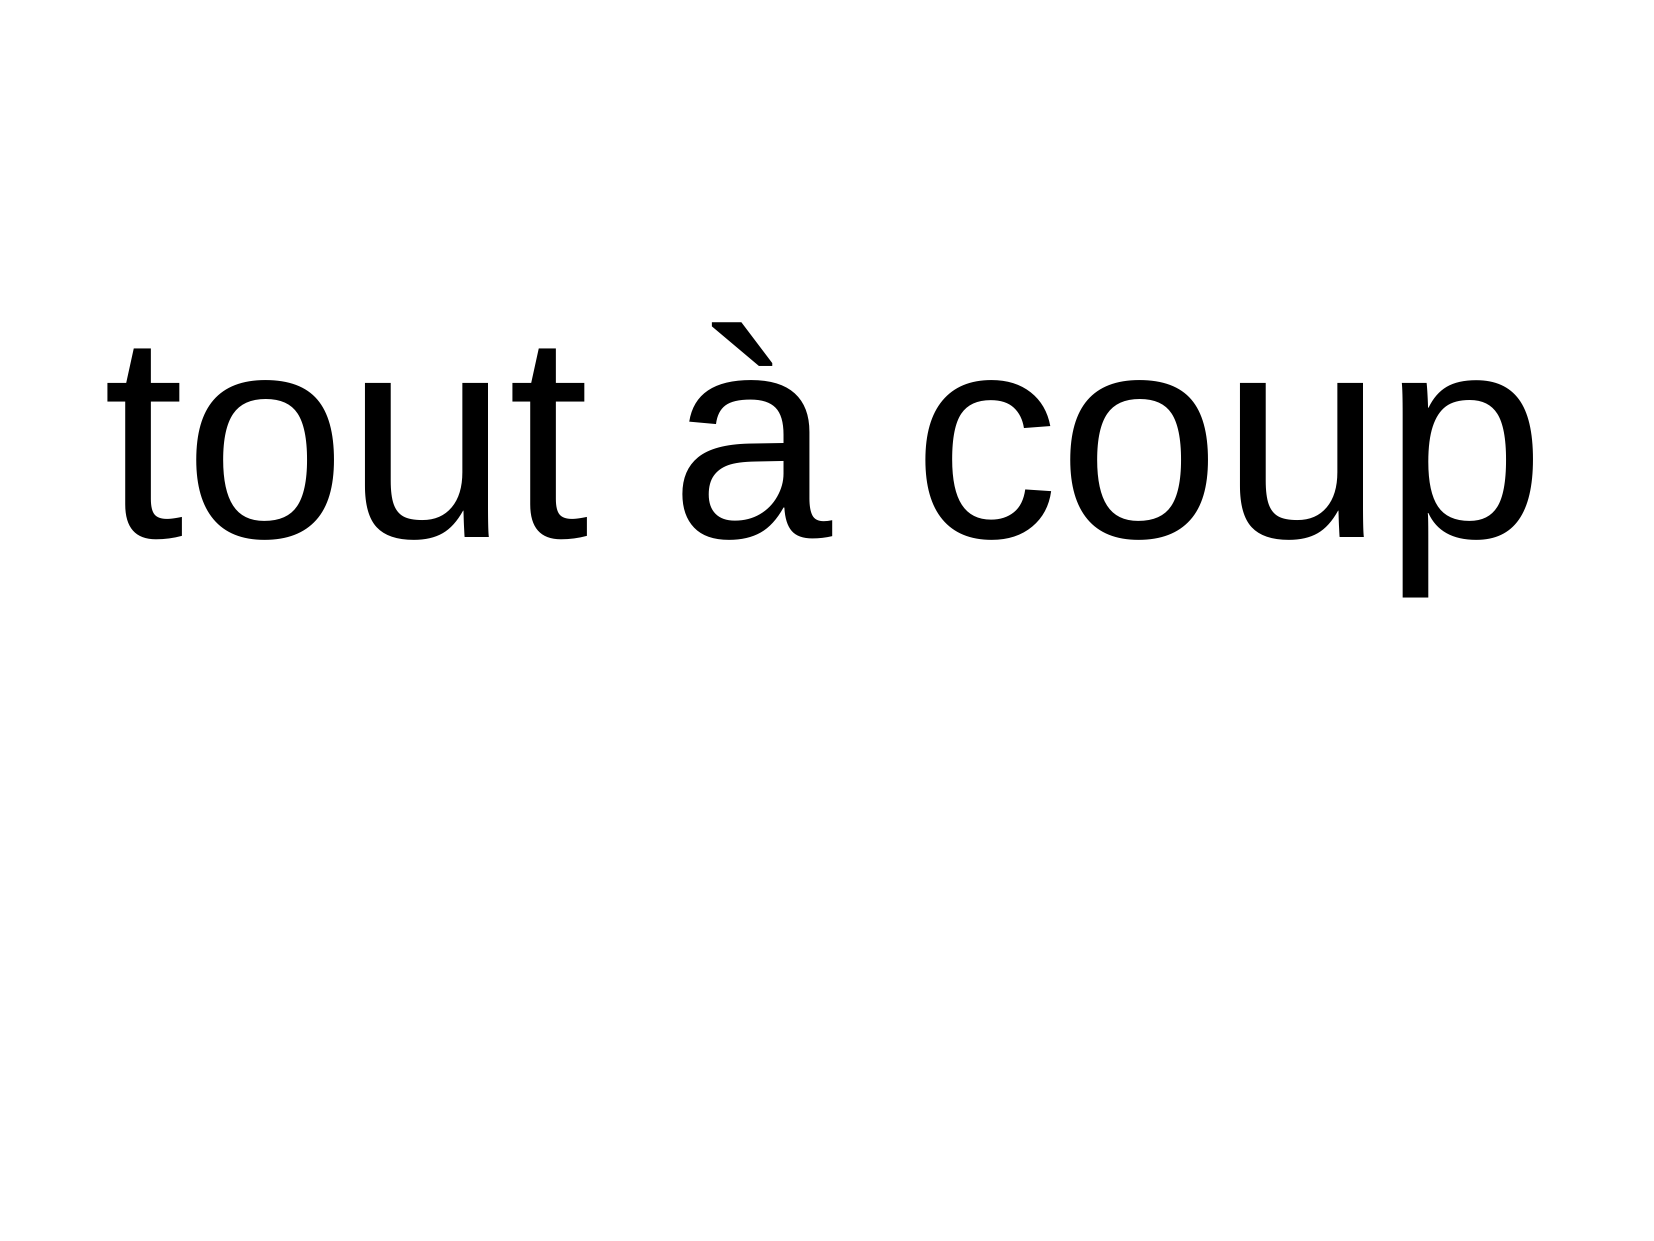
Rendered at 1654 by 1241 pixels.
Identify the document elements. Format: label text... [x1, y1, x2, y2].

text_box tout à coup [88, 265, 1595, 607]
